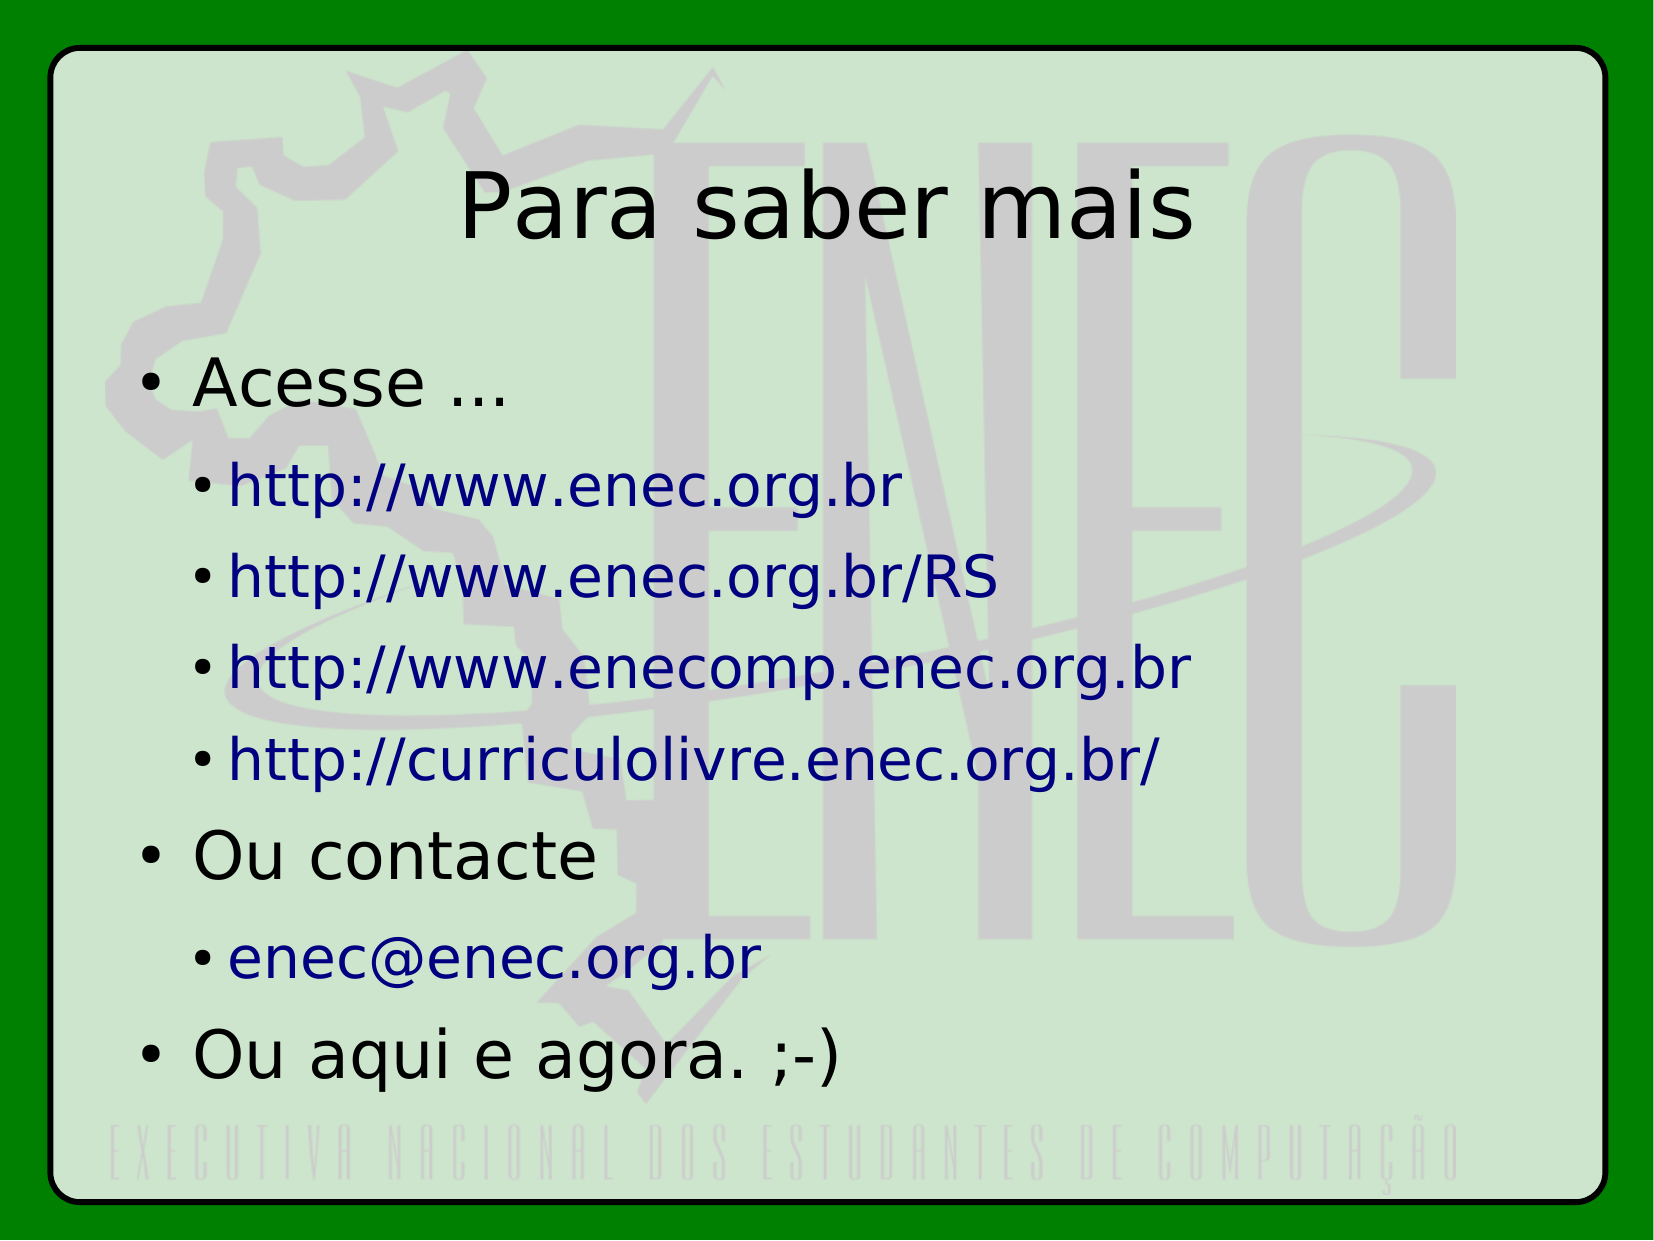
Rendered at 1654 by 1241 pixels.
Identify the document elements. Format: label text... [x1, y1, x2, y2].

list Acesse ... http://www.enec.org.br http://www.enec.org.br/RS http://www.enecomp.enec.org.br http://curriculolivre.enec.org.br/ Ou contacte enec@enec.org.br Ou aqui e agora. ;-) [121, 344, 1534, 1127]
title Para saber mais [121, 102, 1534, 311]
